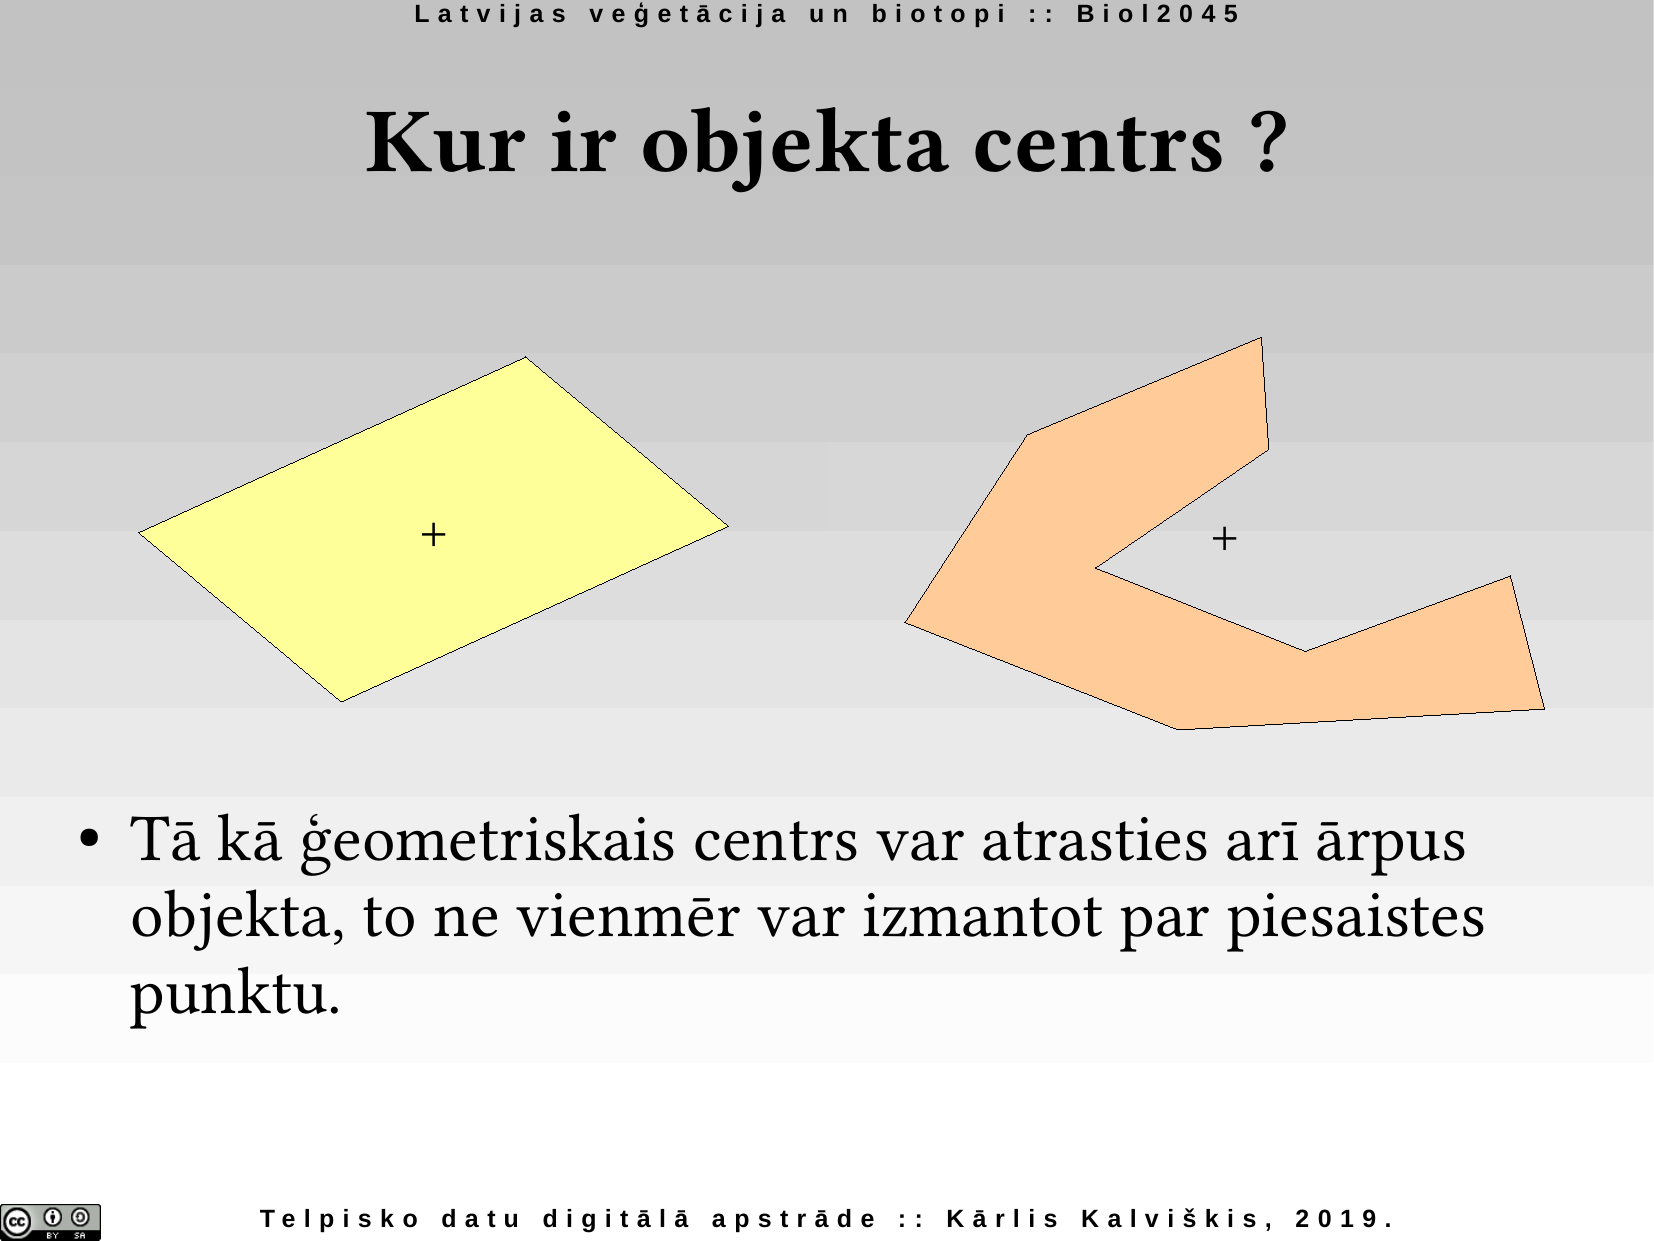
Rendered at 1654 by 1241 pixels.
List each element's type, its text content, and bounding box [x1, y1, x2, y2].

title Kur ir objekta centrs ? [59, 37, 1596, 246]
text_box [138, 356, 729, 702]
list Tā kā ģeometriskais centrs var atrasties arī ārpus objekta, to ne vienmēr var izmantot par piesaistes punktu. [59, 800, 1596, 1052]
text_box + [419, 506, 448, 606]
text_box + [1210, 511, 1239, 610]
picture [0, 0, 1654, 1241]
text_box [904, 337, 1545, 730]
